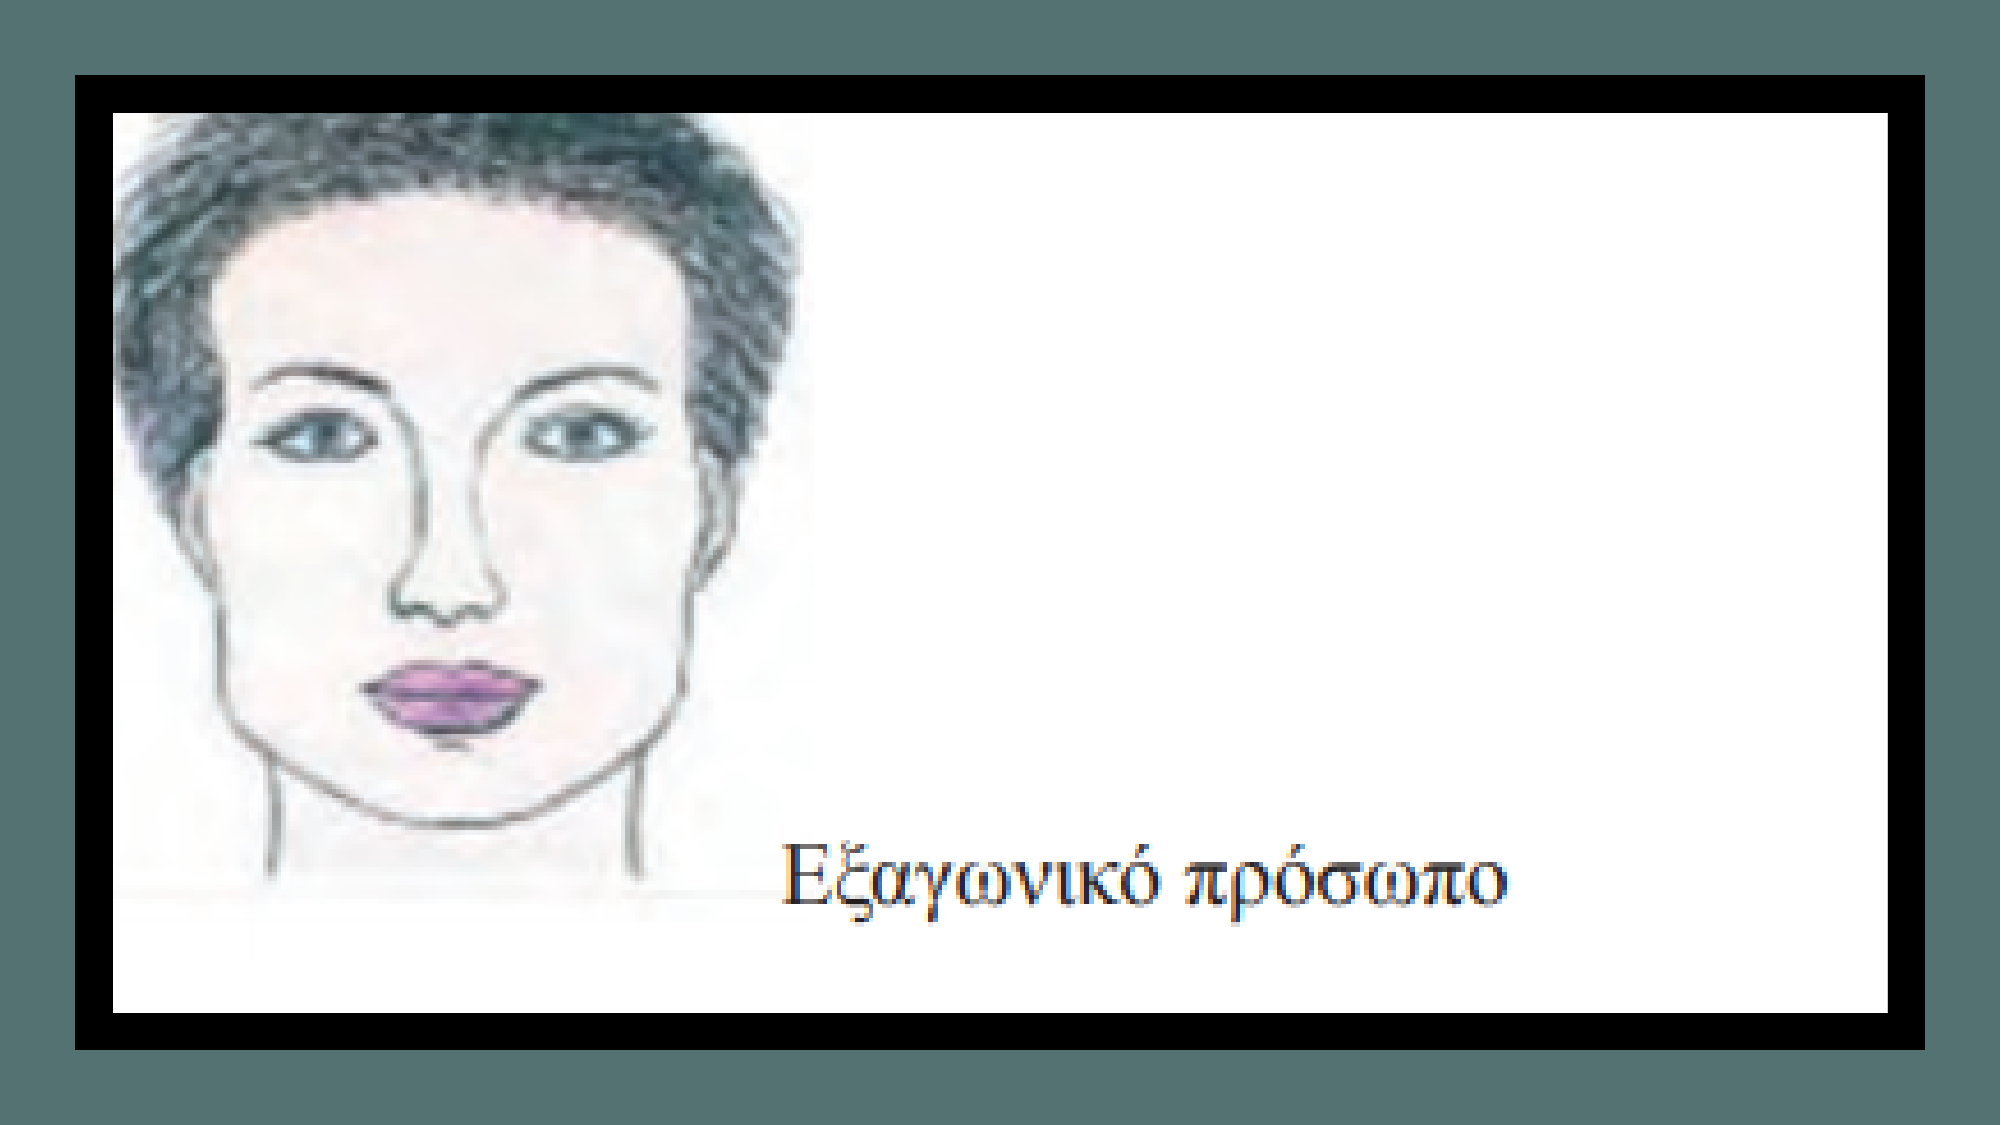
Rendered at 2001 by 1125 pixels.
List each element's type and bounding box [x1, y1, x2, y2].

picture [112, 112, 1888, 1013]
text_box [0, 0, 2000, 1125]
